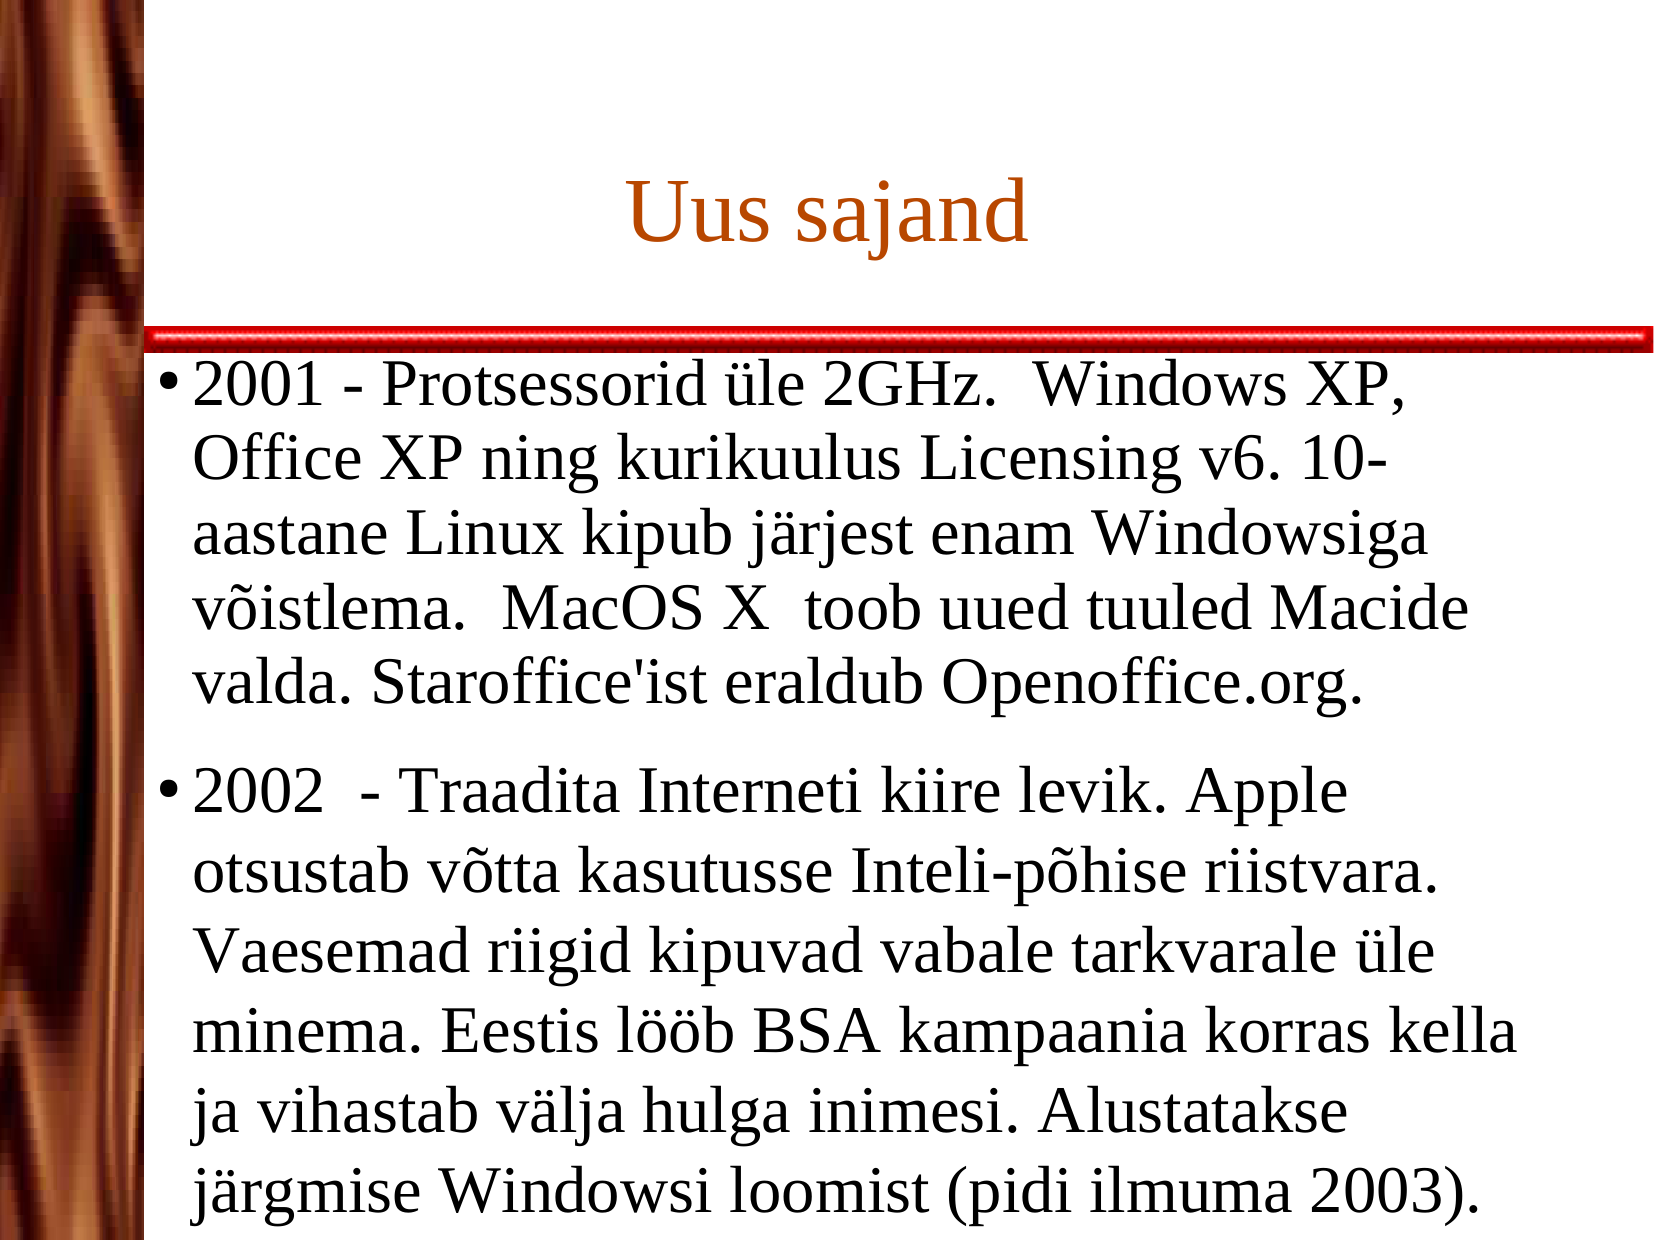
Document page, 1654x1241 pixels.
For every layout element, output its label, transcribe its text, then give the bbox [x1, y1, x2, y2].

list 2001 - Protsessorid üle 2GHz. Windows XP, Office XP ning kurikuulus Licensing v6. 10-aastane Linux kipub järjest enam Windowsiga võistlema. MacOS X toob uued tuuled Macide valda. Staroffice'ist eraldub Openoffice.org. 2002 - Traadita Interneti kiire levik. Apple otsustab võtta kasutusse Inteli-põhise riistvara. Vaesemad riigid kipuvad vabale tarkvarale üle minema. Eestis lööb BSA kampaania korras kella ja vihastab välja hulga inimesi. Alustatakse järgmise Windowsi loomist (pidi ilmuma 2003). [121, 344, 1533, 1227]
picture [0, 0, 1654, 1240]
title Uus sajand [121, 100, 1533, 312]
